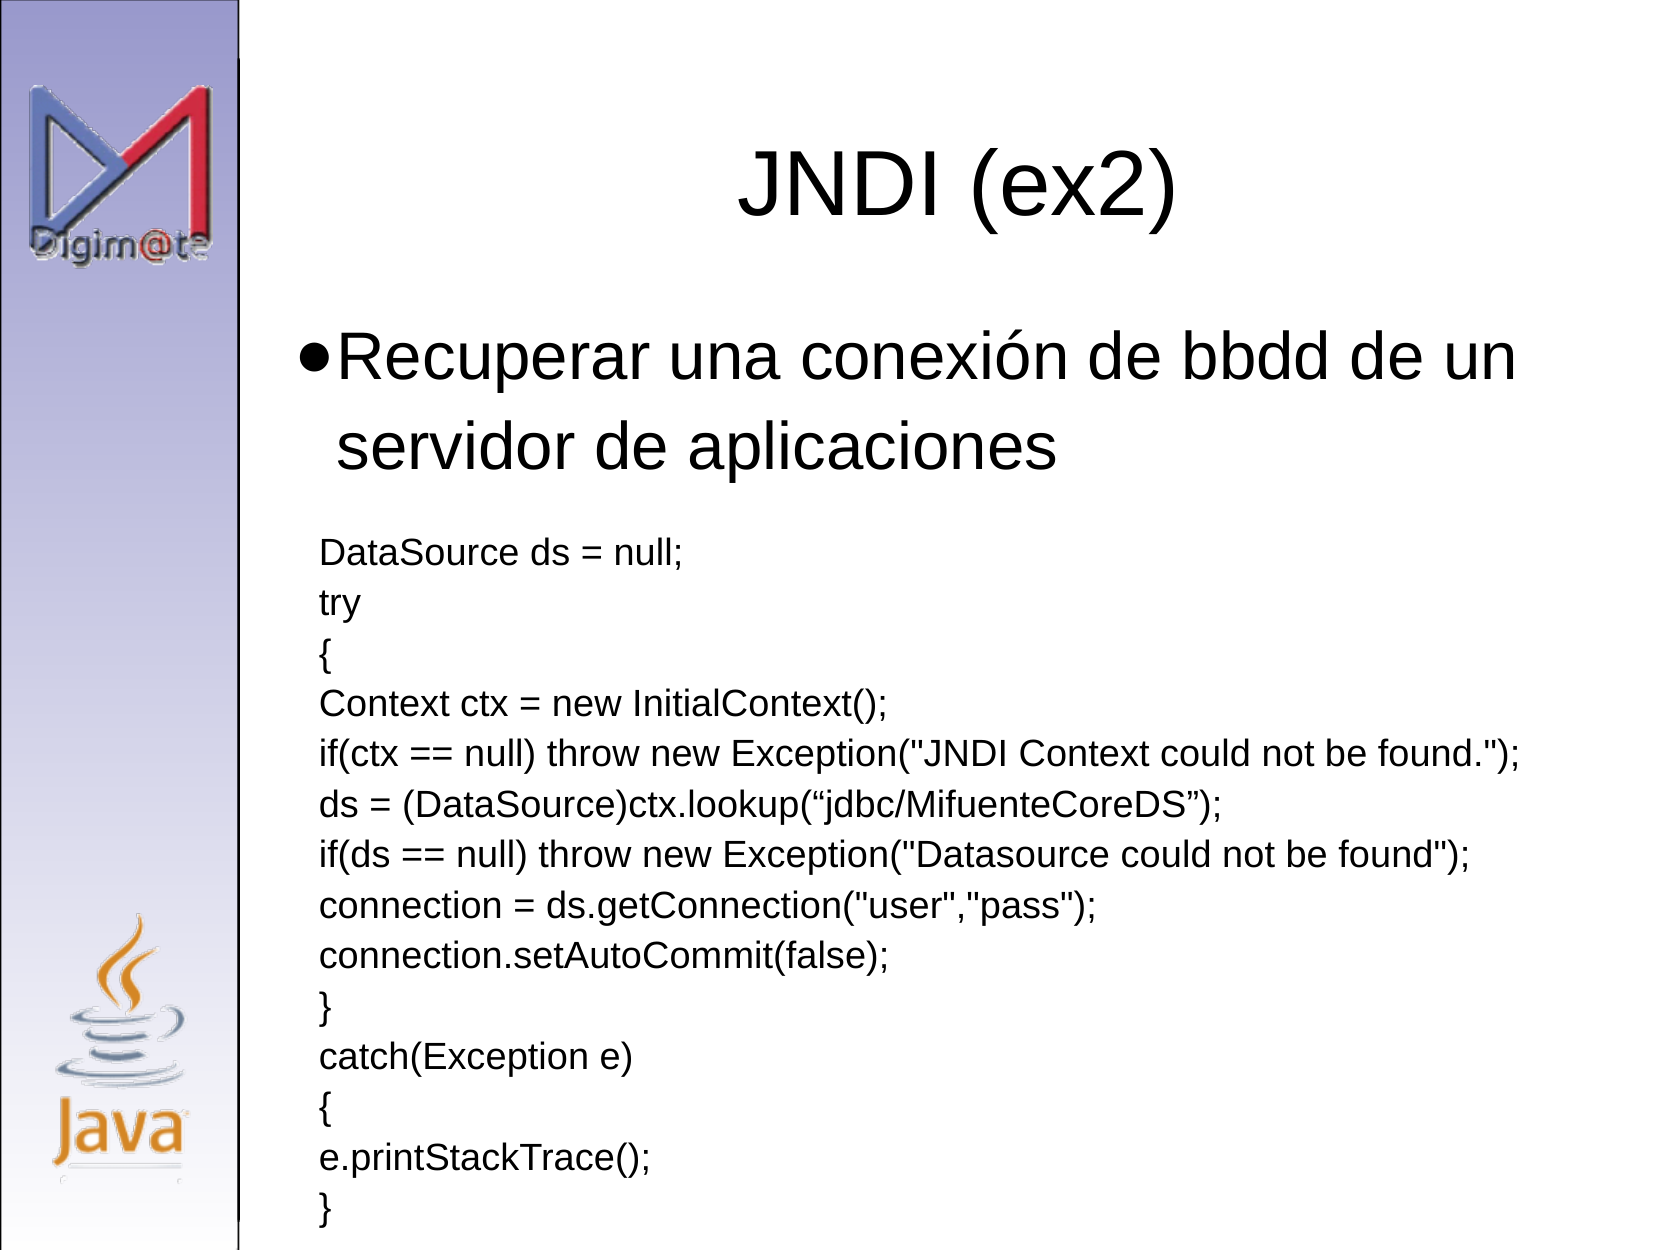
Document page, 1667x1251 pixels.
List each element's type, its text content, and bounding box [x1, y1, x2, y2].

title JNDI (ex2) [267, 65, 1650, 281]
text_box DataSource ds = null; try { Context ctx = new InitialContext(); if(ctx == null) throw new Exception("JNDI Context could not be found."); ds = (DataSource)ctx.lookup(“jdbc/MifuenteCoreDS”); if(ds == null) throw new Exception("Datasource could not be found"); connection = ds.getConnection("user","pass"); connection.setAutoCommit(false); } catch(Exception e) { e.printStackTrace(); } [312, 516, 1573, 1161]
list Recuperar una conexión de bbdd de un servidor de aplicaciones [267, 297, 1596, 1130]
picture [0, 0, 1667, 1250]
